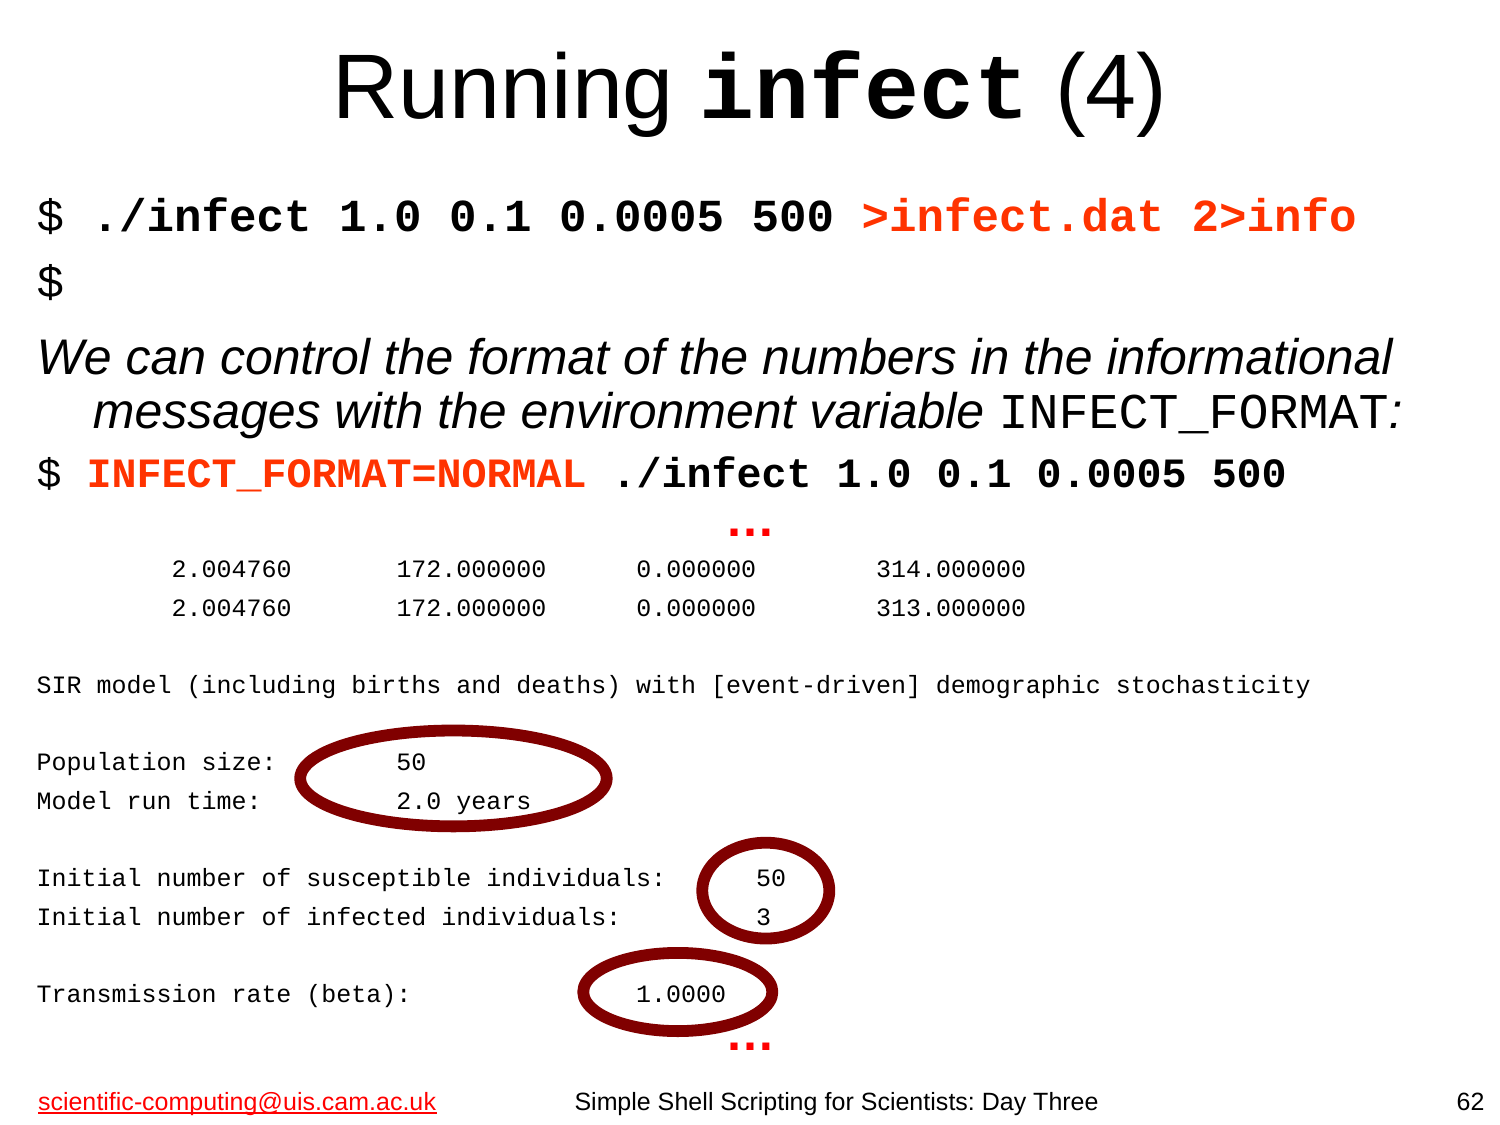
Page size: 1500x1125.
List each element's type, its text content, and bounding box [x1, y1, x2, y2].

list $ ./infect 1.0 0.1 0.0005 500 >infect.dat 2>info $ We can control the format of the numbers in the informational messages with the environment variable INFECT_FORMAT: $ INFECT_FORMAT=NORMAL ./infect 1.0 0.1 0.0005 500 … 2.004760 172.000000 0.000000 314.000000 2.004760 172.000000 0.000000 313.000000 SIR model (including births and deaths) with [event-driven] demographic stochasticity Population size: 50 Model run time: 2.0 years Initial number of susceptible individuals: 50 Initial number of infected individuals: 3 Transmission rate (beta): 1.0000 … [21, 185, 1479, 1068]
title Running infect (4) [53, 28, 1447, 154]
